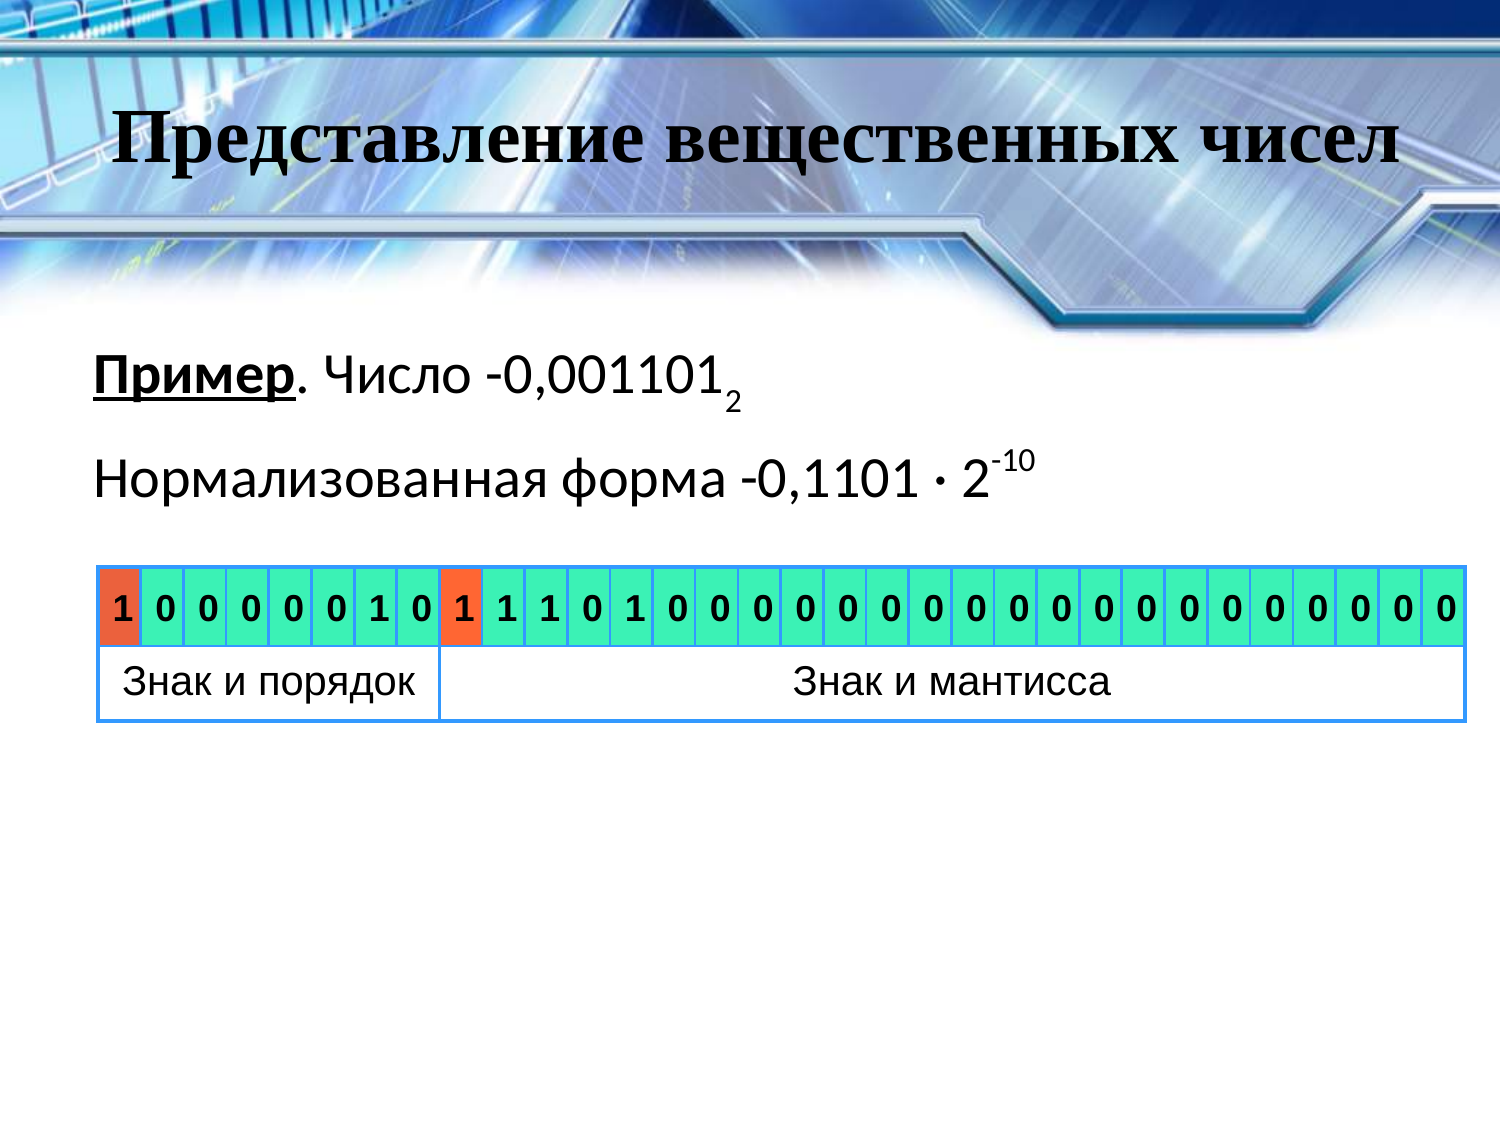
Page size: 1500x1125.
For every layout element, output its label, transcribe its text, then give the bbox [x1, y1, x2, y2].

table_header 0 [142, 569, 182, 645]
table_cell Знак и порядок [100, 647, 438, 719]
table_header 0 [1337, 569, 1377, 645]
table_header 0 [995, 569, 1035, 645]
table_header 0 [398, 569, 438, 645]
table_header 1 [526, 569, 566, 645]
table_header 0 [1294, 569, 1334, 645]
table_header 0 [739, 569, 779, 645]
table_header 0 [227, 569, 267, 645]
table_header 0 [1081, 569, 1120, 645]
picture [0, 0, 1500, 1125]
table_header 0 [1380, 569, 1420, 645]
table_header 0 [1423, 569, 1463, 645]
table_header 0 [1123, 569, 1163, 645]
table_header 0 [270, 569, 310, 645]
table_cell Знак и мантисса [441, 647, 1463, 719]
table_header 0 [185, 569, 225, 645]
table_header 0 [953, 569, 993, 645]
table_header 0 [313, 569, 353, 645]
text_box Представление вещественных чисел [88, 72, 1425, 191]
table_header 0 [569, 569, 609, 645]
table_header 0 [782, 569, 822, 645]
table_header 0 [1166, 569, 1206, 645]
table_header 1 [441, 569, 481, 645]
table_header 1 [100, 569, 139, 645]
table_header 1 [356, 569, 395, 645]
table_header 0 [825, 569, 865, 645]
list Пример. Число -0,0011012 Нормализованная форма -0,1101 · 2-10 [78, 327, 1429, 1040]
table_header 0 [696, 569, 737, 645]
table_header 0 [867, 569, 907, 645]
table_header 0 [1251, 569, 1292, 645]
table_header 1 [611, 569, 651, 645]
table_header 1 [483, 569, 523, 645]
table_header 0 [654, 569, 694, 645]
table_header 0 [910, 569, 950, 645]
table_header 0 [1209, 569, 1249, 645]
table_header 0 [1038, 569, 1078, 645]
